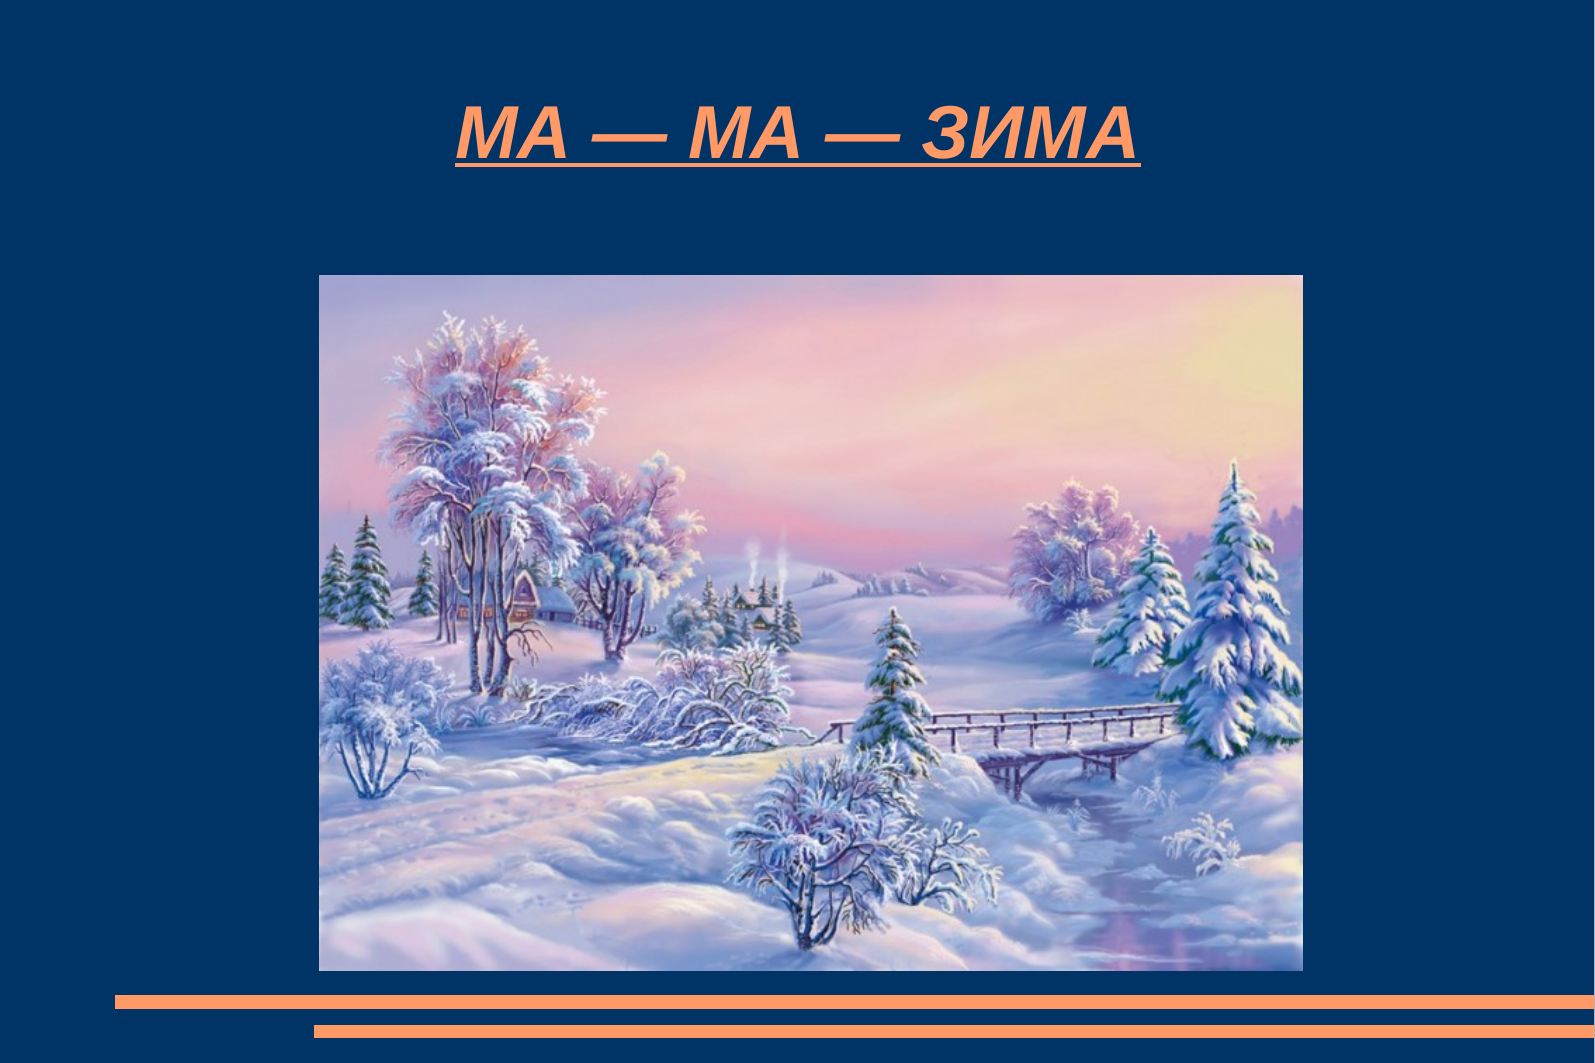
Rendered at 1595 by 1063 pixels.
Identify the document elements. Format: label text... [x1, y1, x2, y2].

title МА — МА — ЗИМА [117, 39, 1479, 218]
picture [319, 276, 1303, 971]
